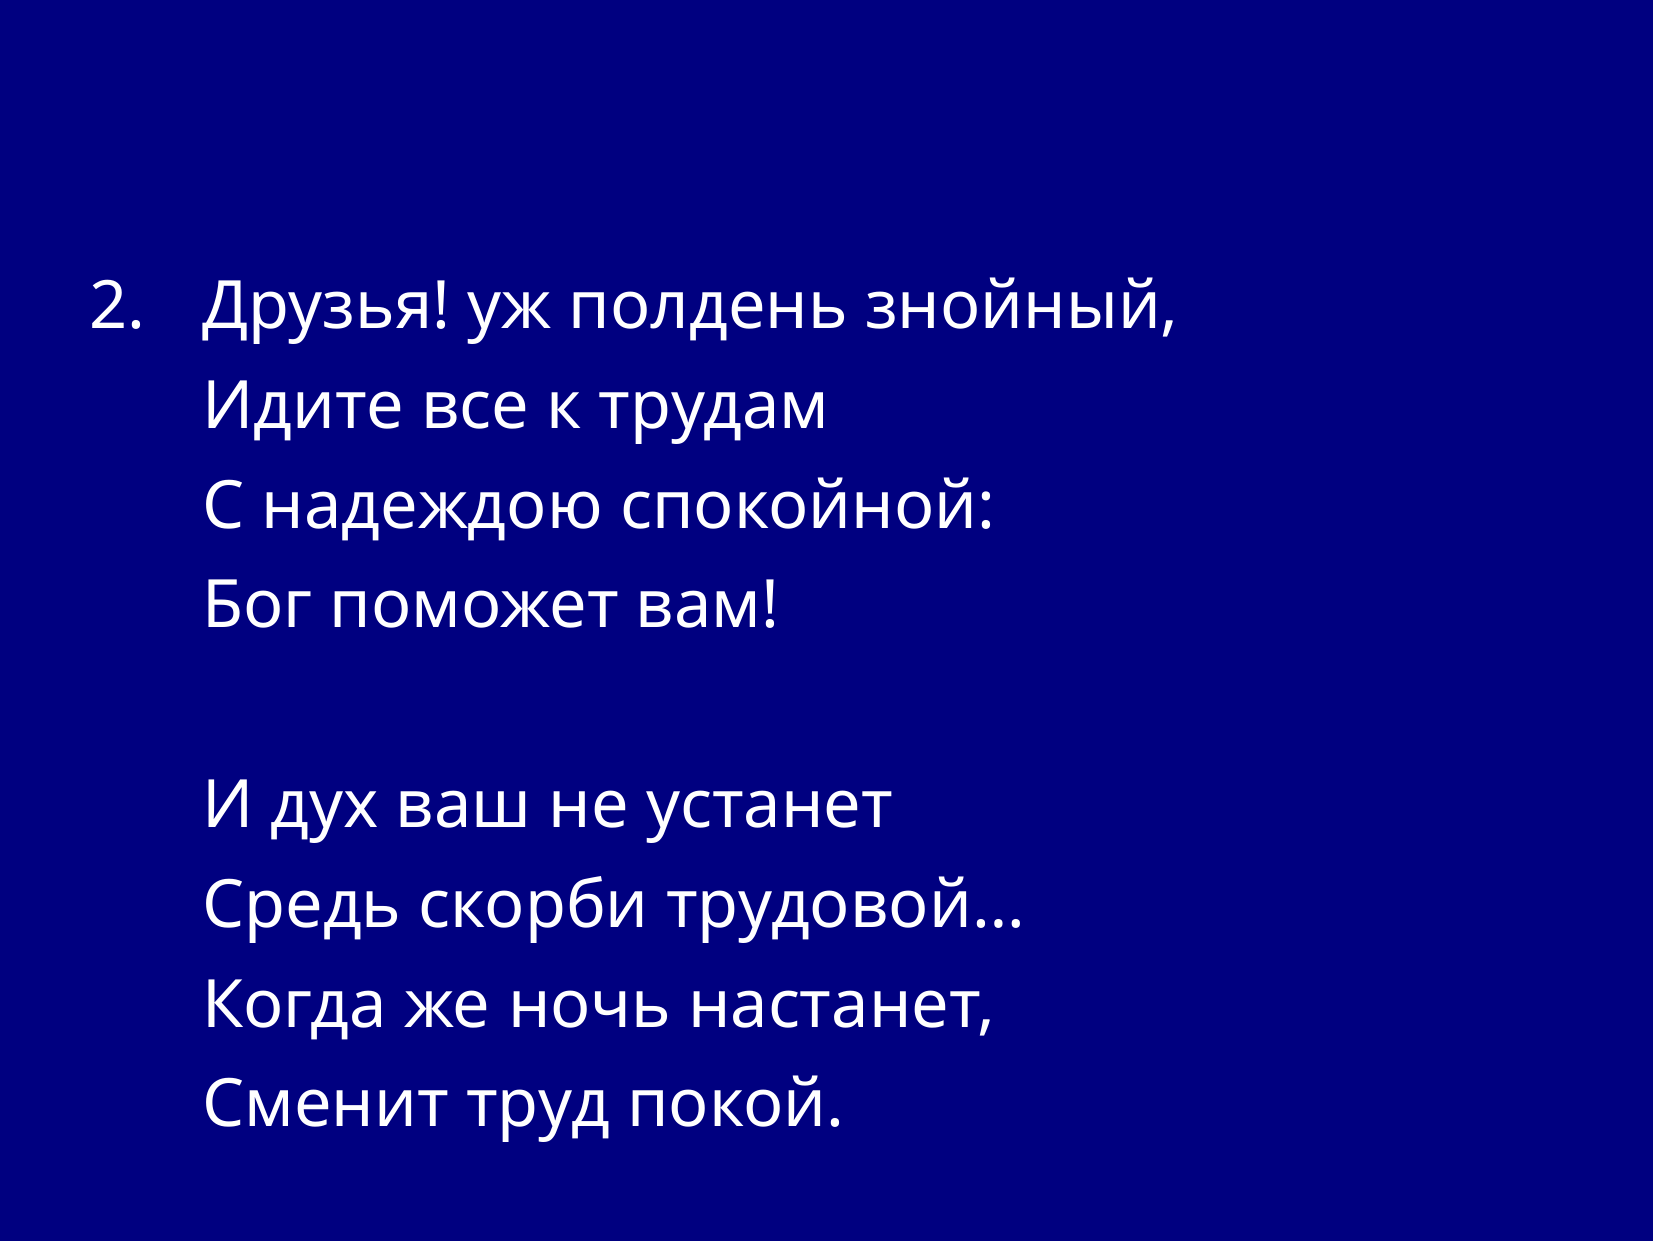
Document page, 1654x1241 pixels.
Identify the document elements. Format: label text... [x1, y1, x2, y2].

text_box 2. Друзья! уж полдень знойный, Идите все к трудам С надеждою спокойной: Бог поможет вам! И дух ваш не устанет Средь скорби трудовой… Когда же ночь настанет, Сменит труд покой. [75, 150, 1576, 1163]
